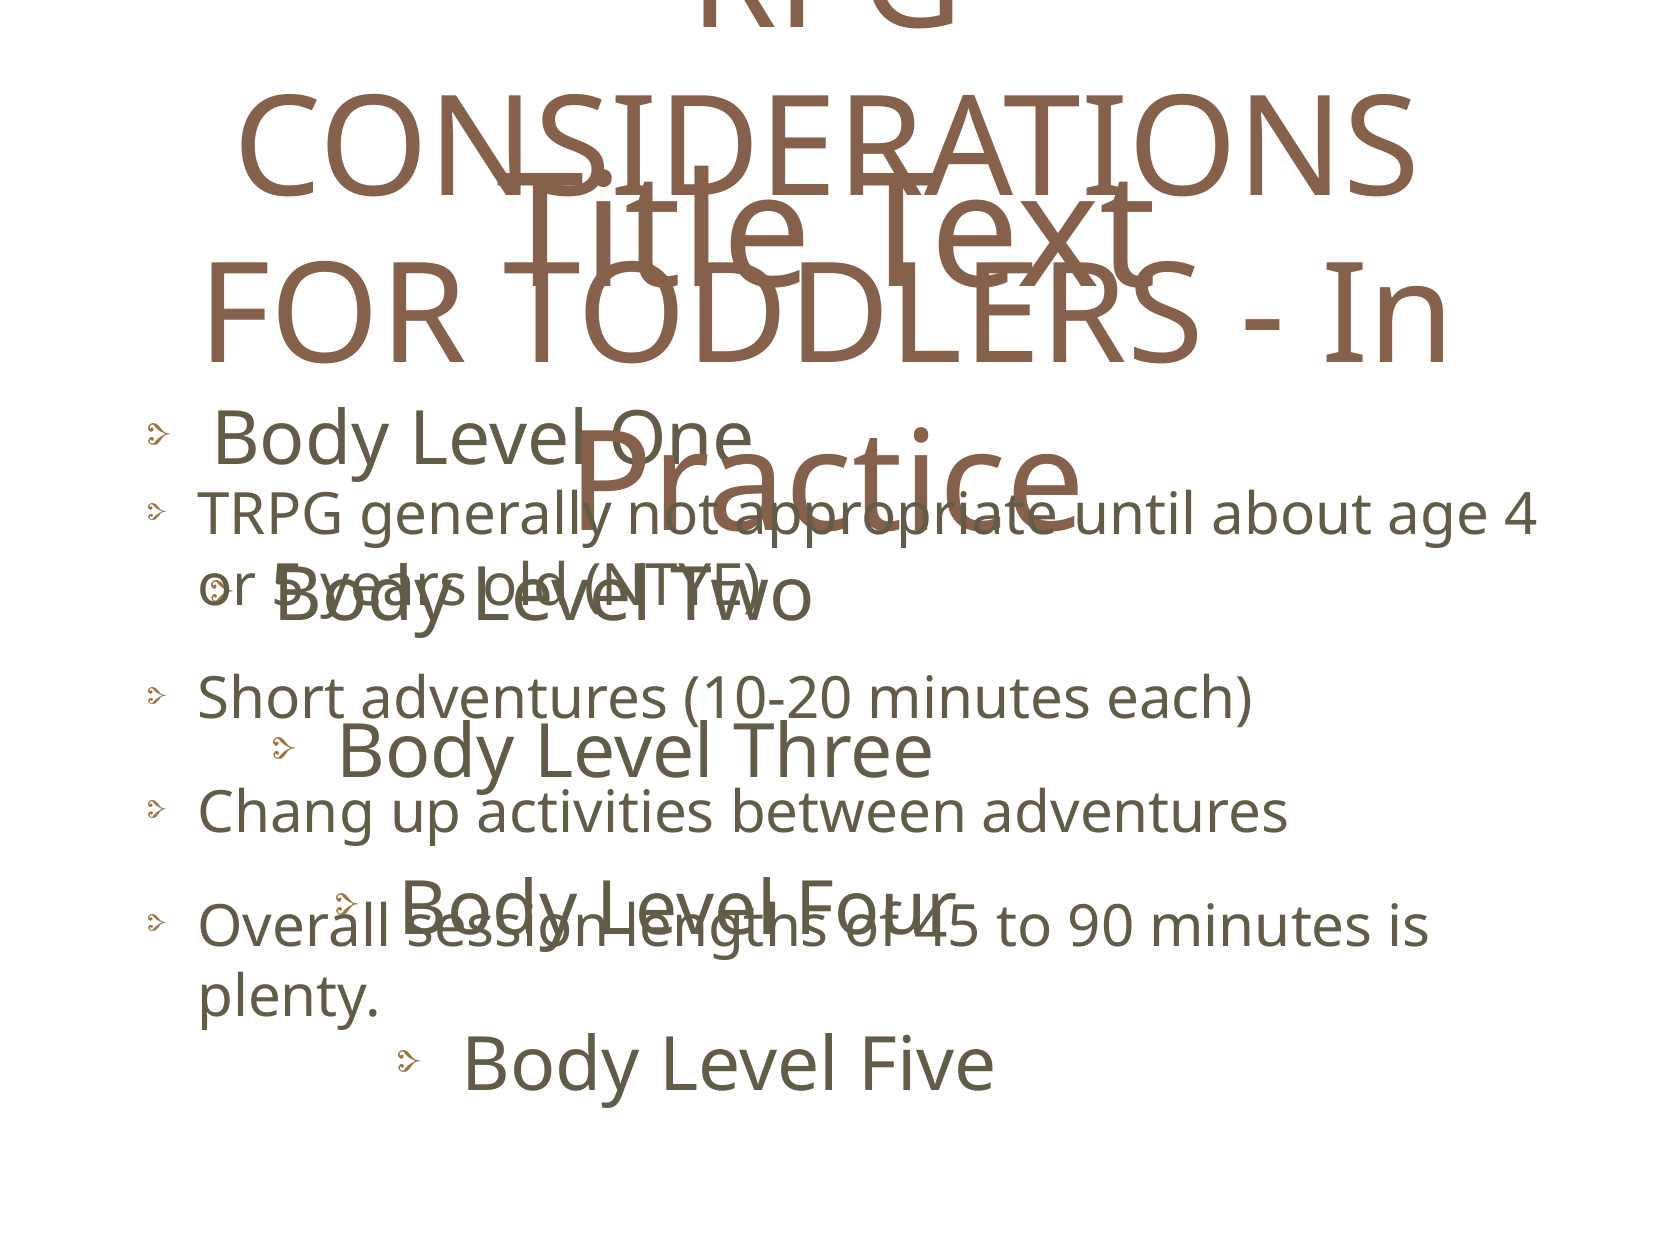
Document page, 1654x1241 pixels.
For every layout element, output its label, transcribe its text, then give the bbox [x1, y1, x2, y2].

text_box TRPG generally not appropriate until about age 4 or 5 years old (NTYE) Short adventures (10-20 minutes each) Chang up activities between adventures Overall session lengths of 45 to 90 minutes is plenty. [140, 384, 1564, 1120]
title RPG CONSIDERATIONS FOR TODDLERS - In Practice [140, 72, 1513, 373]
